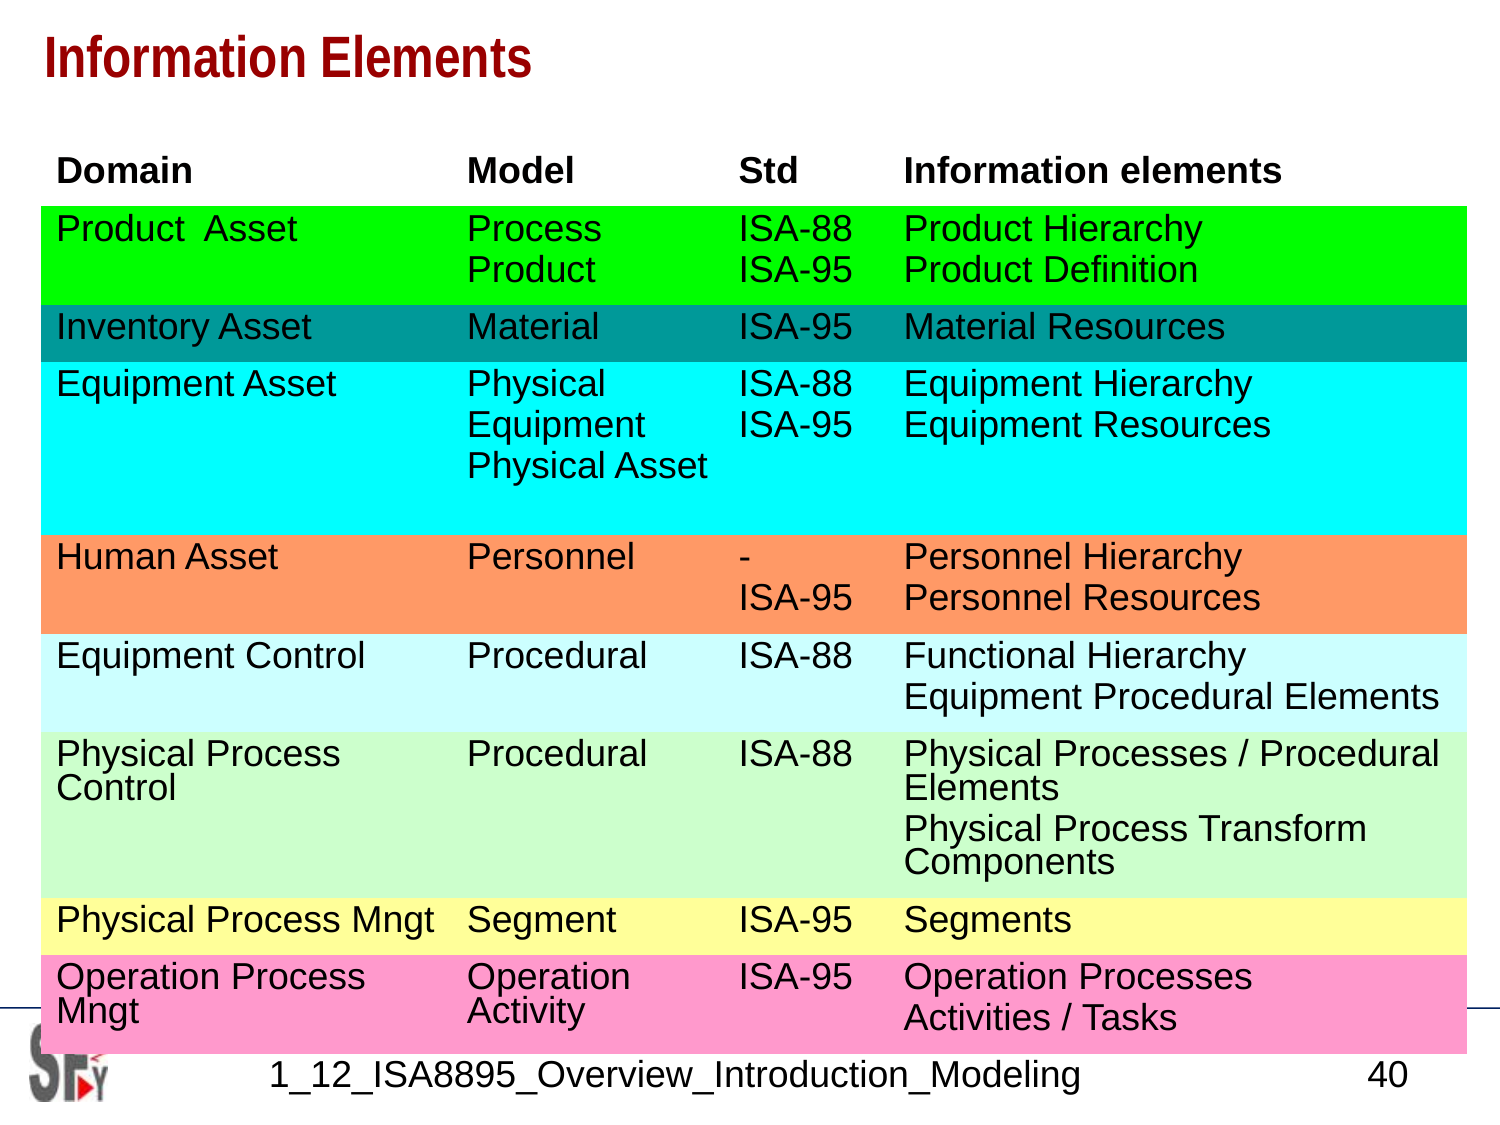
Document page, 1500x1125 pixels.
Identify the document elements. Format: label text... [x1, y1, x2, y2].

table_cell ISA-95 [724, 898, 889, 955]
table_cell ISA-88 ISA-95 [724, 206, 889, 305]
table_cell Personnel Hierarchy Personnel Resources [889, 535, 1467, 634]
table_cell ISA-95 [724, 955, 889, 1034]
table_cell Physical Equipment Physical Asset [452, 362, 724, 535]
footer 1_12_ISA8895_Overview_Introduction_Modeling [253, 1034, 1336, 1103]
table_cell Inventory Asset [41, 305, 452, 362]
table_cell Segments [889, 898, 1467, 955]
table_header Std [724, 149, 889, 206]
table_cell Procedural [452, 634, 724, 732]
table_cell Equipment Asset [41, 362, 452, 535]
table_cell Product Hierarchy Product Definition [889, 206, 1467, 305]
table_cell Operation Processes Activities / Tasks [889, 955, 1467, 1054]
table_header Model [452, 149, 724, 206]
table_cell Functional Hierarchy Equipment Procedural Elements [889, 634, 1467, 732]
table_cell Material [452, 305, 724, 362]
table_cell Physical Process Control [41, 732, 452, 898]
table_cell Segment [452, 898, 724, 955]
table_cell Material Resources [889, 305, 1467, 362]
table_cell Procedural [452, 732, 724, 898]
table_cell ISA-88 [724, 634, 889, 732]
table_cell Personnel [452, 535, 724, 634]
table_cell ISA-88 ISA-95 [724, 362, 889, 535]
table_cell Operation Process Mngt [41, 955, 452, 1054]
table_cell - ISA-95 [724, 535, 889, 634]
table_cell Human Asset [41, 535, 452, 634]
table_cell ISA-95 [724, 305, 889, 362]
table_header Domain [41, 149, 452, 206]
table_cell Equipment Control [41, 634, 452, 732]
table_cell Physical Processes / Procedural Elements Physical Process Transform Components [889, 732, 1467, 898]
table_cell Operation Activity [452, 955, 724, 1034]
table_cell Equipment Hierarchy Equipment Resources [889, 362, 1467, 535]
table_cell Product Asset [41, 206, 452, 305]
table_header Information elements [889, 149, 1467, 206]
table_cell Physical Process Mngt [41, 898, 452, 955]
table_cell Process Product [452, 206, 724, 305]
title Information Elements [29, 12, 1471, 138]
slide_number <numéro> [1352, 1034, 1490, 1103]
table_cell ISA-88 [724, 732, 889, 898]
picture [29, 1023, 108, 1102]
